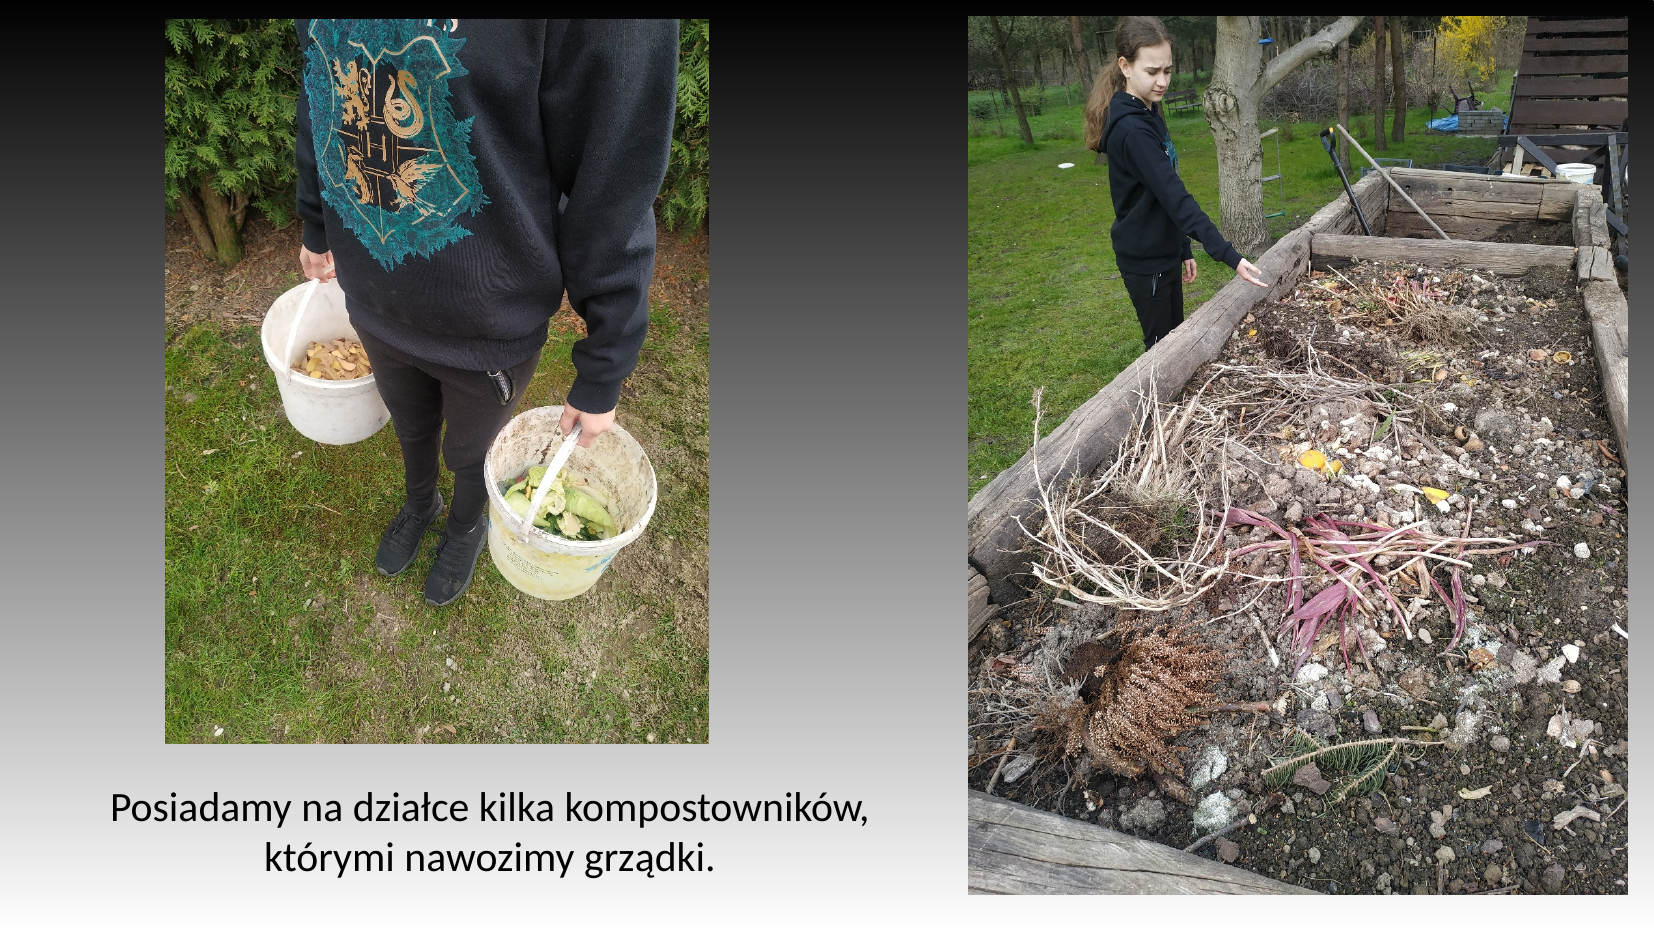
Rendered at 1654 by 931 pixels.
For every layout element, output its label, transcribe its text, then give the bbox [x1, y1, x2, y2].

picture [968, 16, 1628, 895]
text_box Posiadamy na działce kilka kompostowników, którymi nawozimy grządki. [58, 772, 922, 888]
picture [165, 19, 709, 744]
